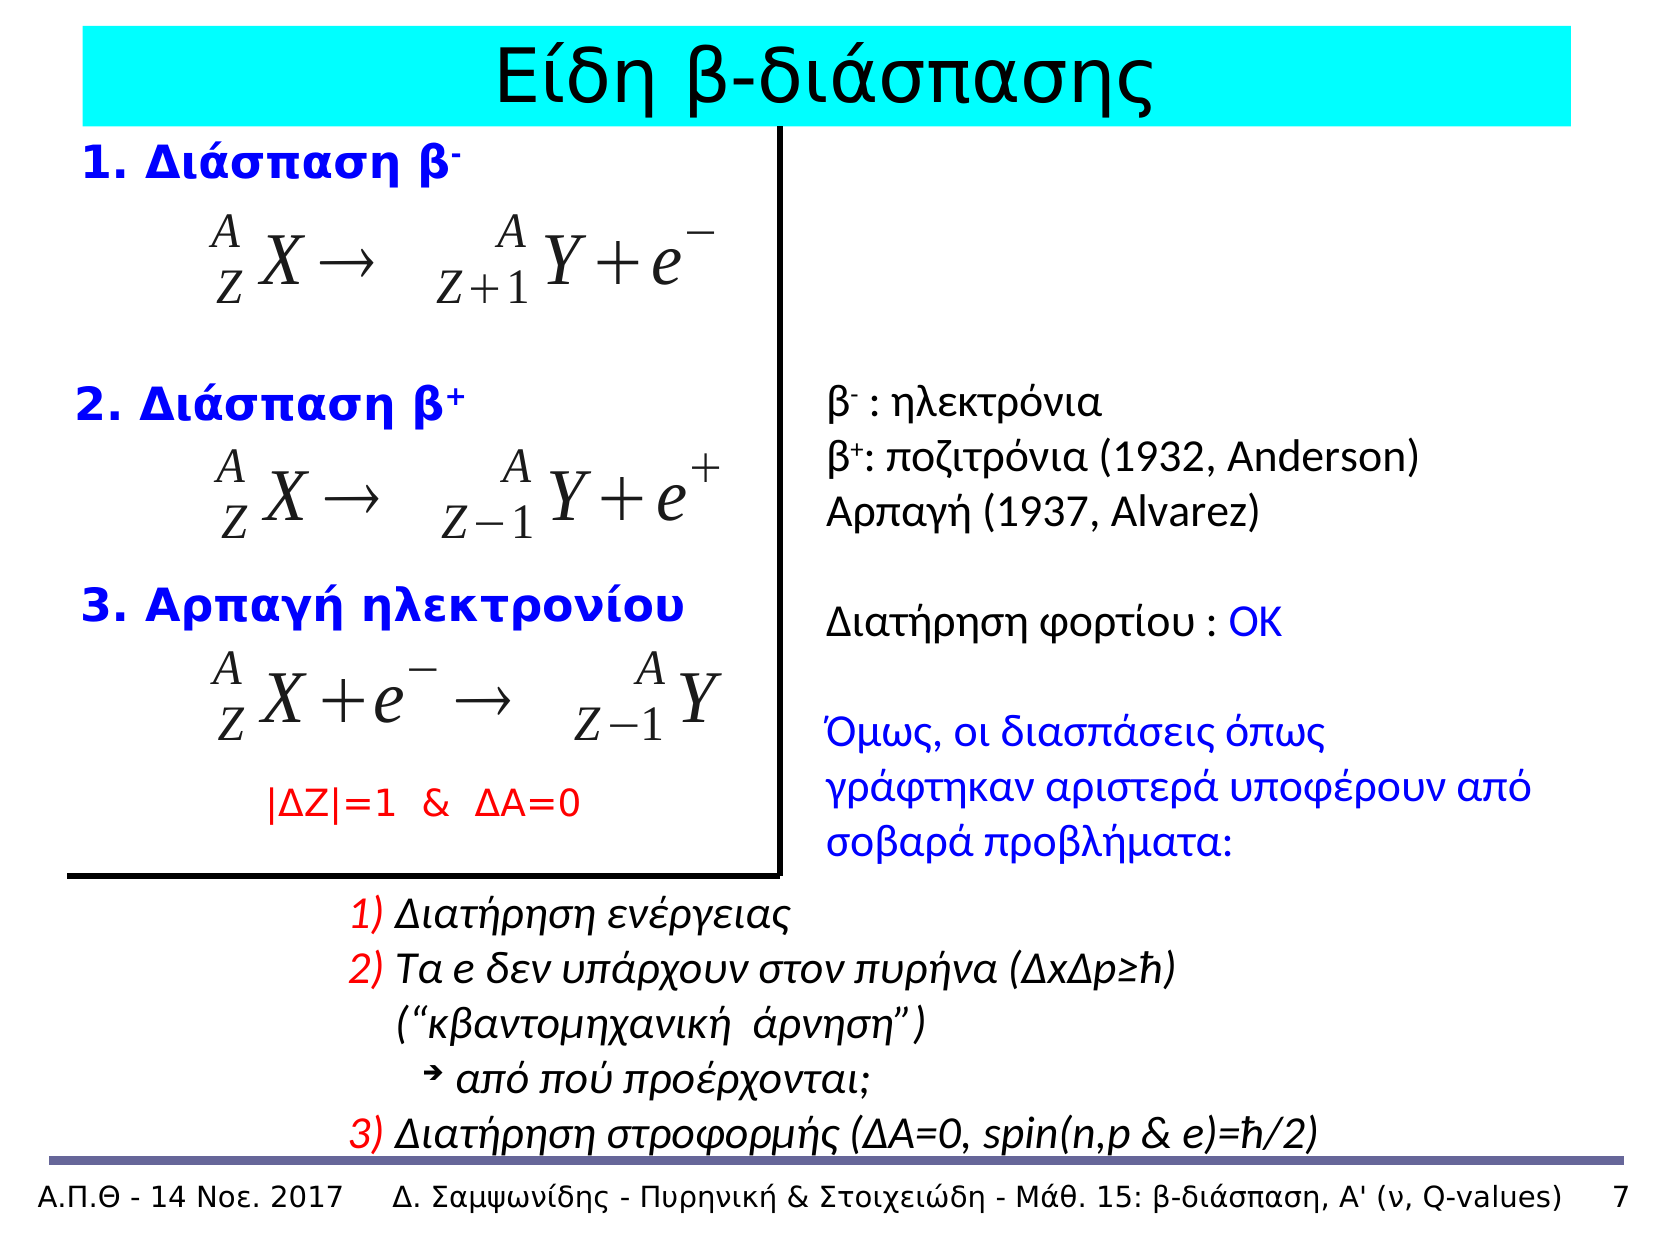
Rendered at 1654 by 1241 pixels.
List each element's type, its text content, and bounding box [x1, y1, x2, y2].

chart [194, 441, 748, 551]
text_box 3. Αρπαγή ηλεκτρονίου [65, 571, 721, 642]
text_box |ΔΖ|=1 & ΔΑ=0 [119, 771, 728, 832]
chart [190, 642, 751, 753]
text_box Διατήρηση ενέργειας Tα e δεν υπάρχουν στον πυρήνα (ΔxΔp≥ħ) (“κβαντομηχανική άρνηση”) από πού προέρχονται; Διατήρηση στροφορμής (ΔΑ=0, spin(n,p & e)=ħ/2) [332, 875, 1619, 1166]
title Είδη β-διάσπασης [82, 25, 1571, 127]
text_box β- : ηλεκτρόνια β+: ποζιτρόνια (1932, Αnderson) Αρπαγή (1937, Alvarez) Διατήρηση φορτίου : ΟΚ Όμως, οι διασπάσεις όπως γράφτηκαν αριστερά υποφέρουν από σοβαρά προβλήματα: [811, 363, 1613, 874]
text_box 1. Διάσπαση β- [65, 128, 496, 199]
text_box 2. Διάσπαση β+ [59, 370, 490, 494]
chart [189, 205, 743, 315]
